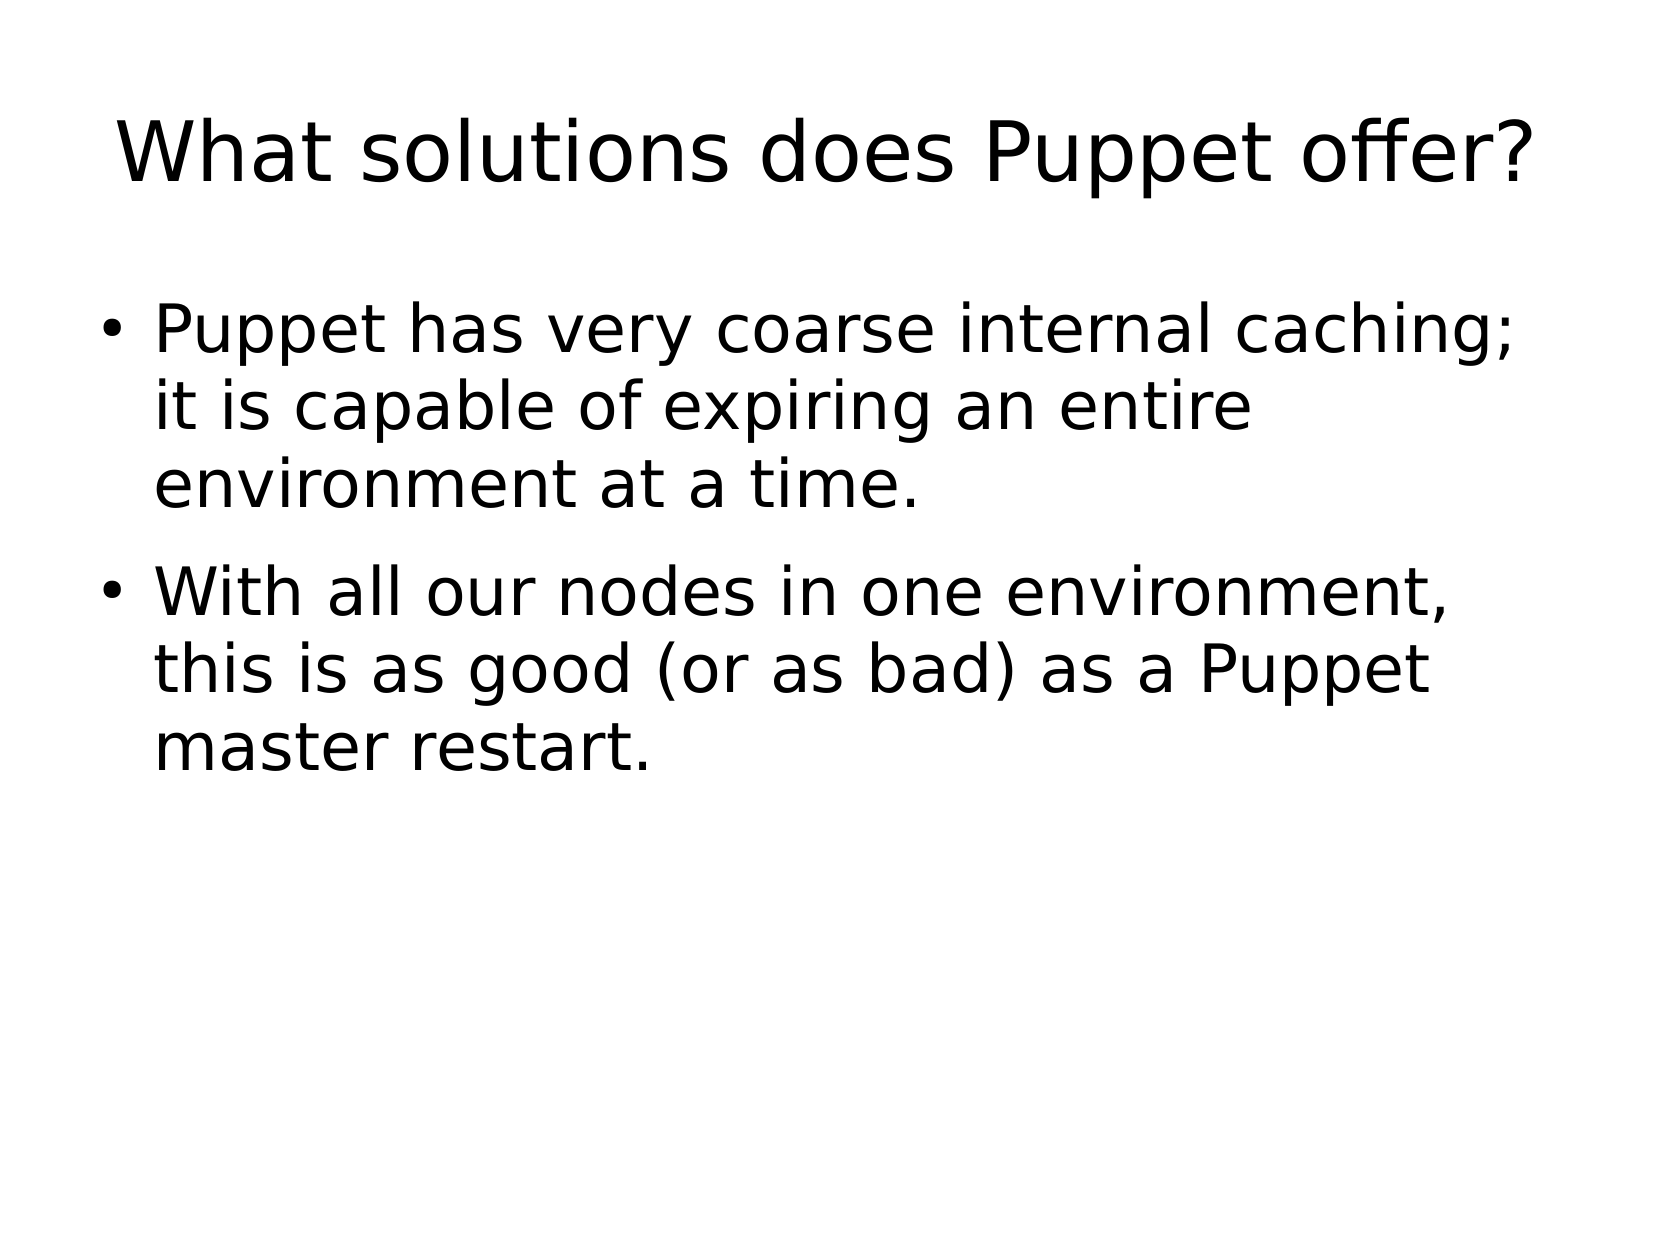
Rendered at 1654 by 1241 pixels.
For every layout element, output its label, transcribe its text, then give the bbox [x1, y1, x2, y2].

title What solutions does Puppet offer? [82, 49, 1571, 257]
list Puppet has very coarse internal caching; it is capable of expiring an entire environment at a time. With all our nodes in one environment, this is as good (or as bad) as a Puppet master restart. [82, 290, 1571, 1066]
